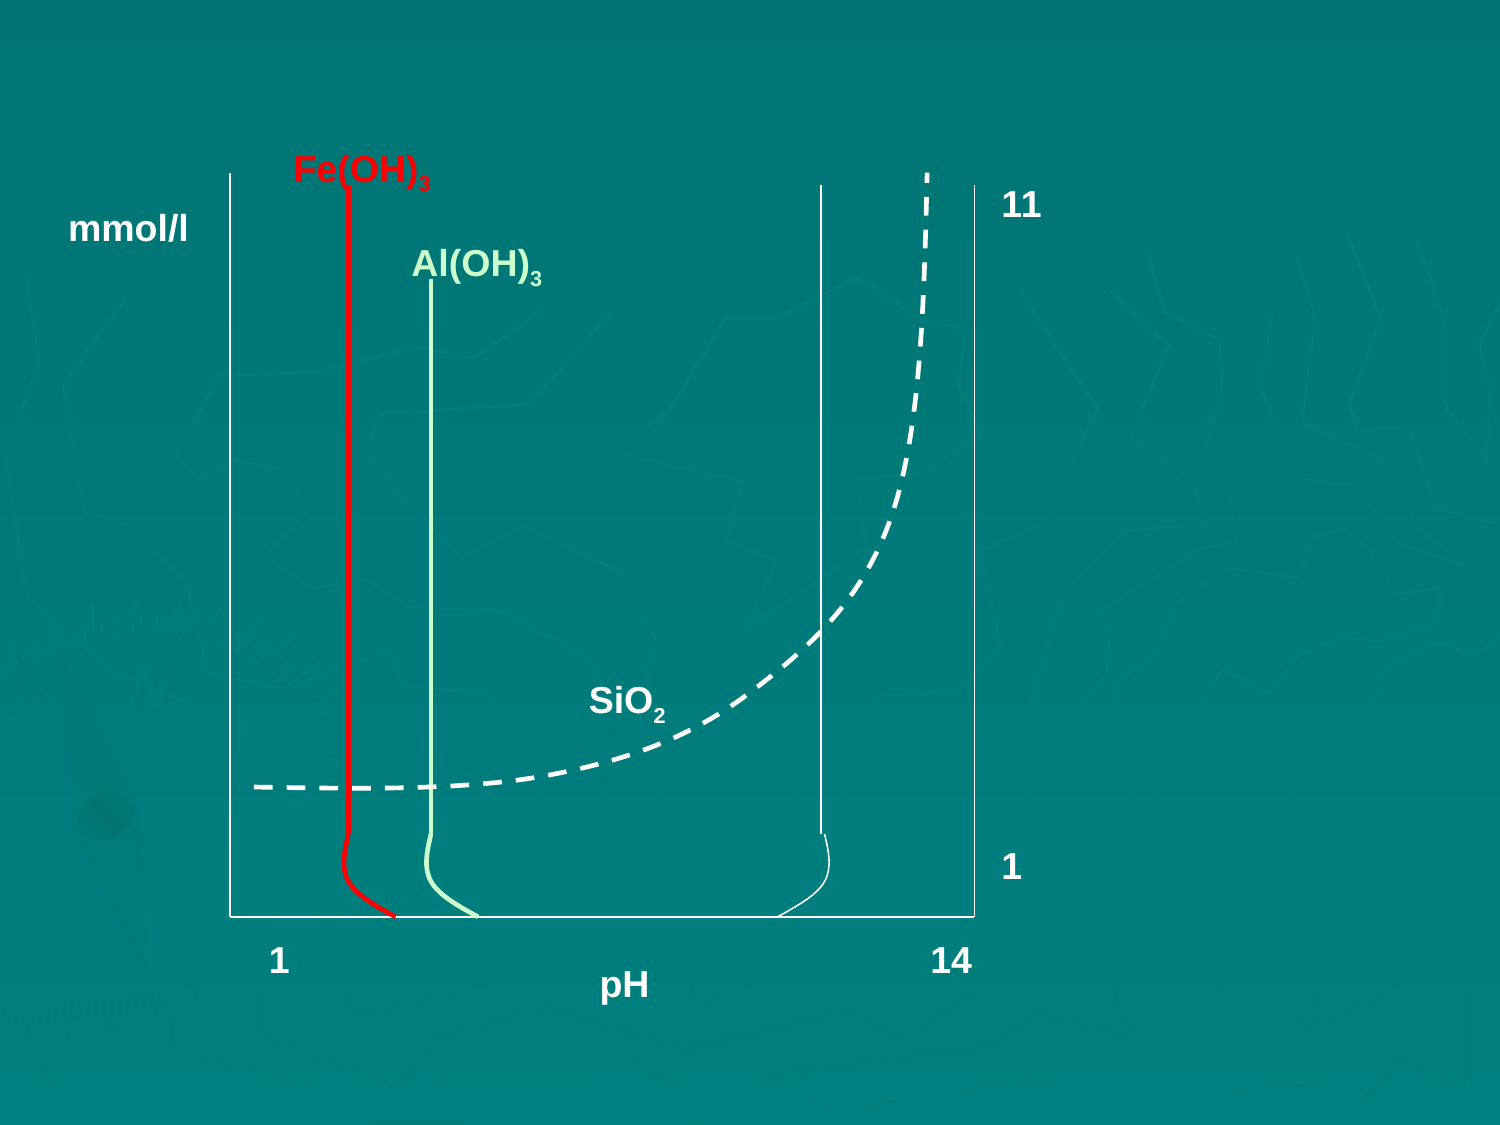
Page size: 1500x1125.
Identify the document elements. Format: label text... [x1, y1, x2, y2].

text_box Fe(OH)3 [278, 137, 446, 204]
text_box Al(OH)3 [396, 231, 558, 299]
text_box pH [584, 952, 665, 1013]
text_box SiO2 [573, 668, 681, 736]
text_box mmol/l [53, 196, 204, 257]
text_box 14 [915, 928, 987, 990]
text_box 11 [986, 172, 1058, 234]
text_box 1 [986, 834, 1037, 895]
text_box 1 [254, 928, 305, 990]
